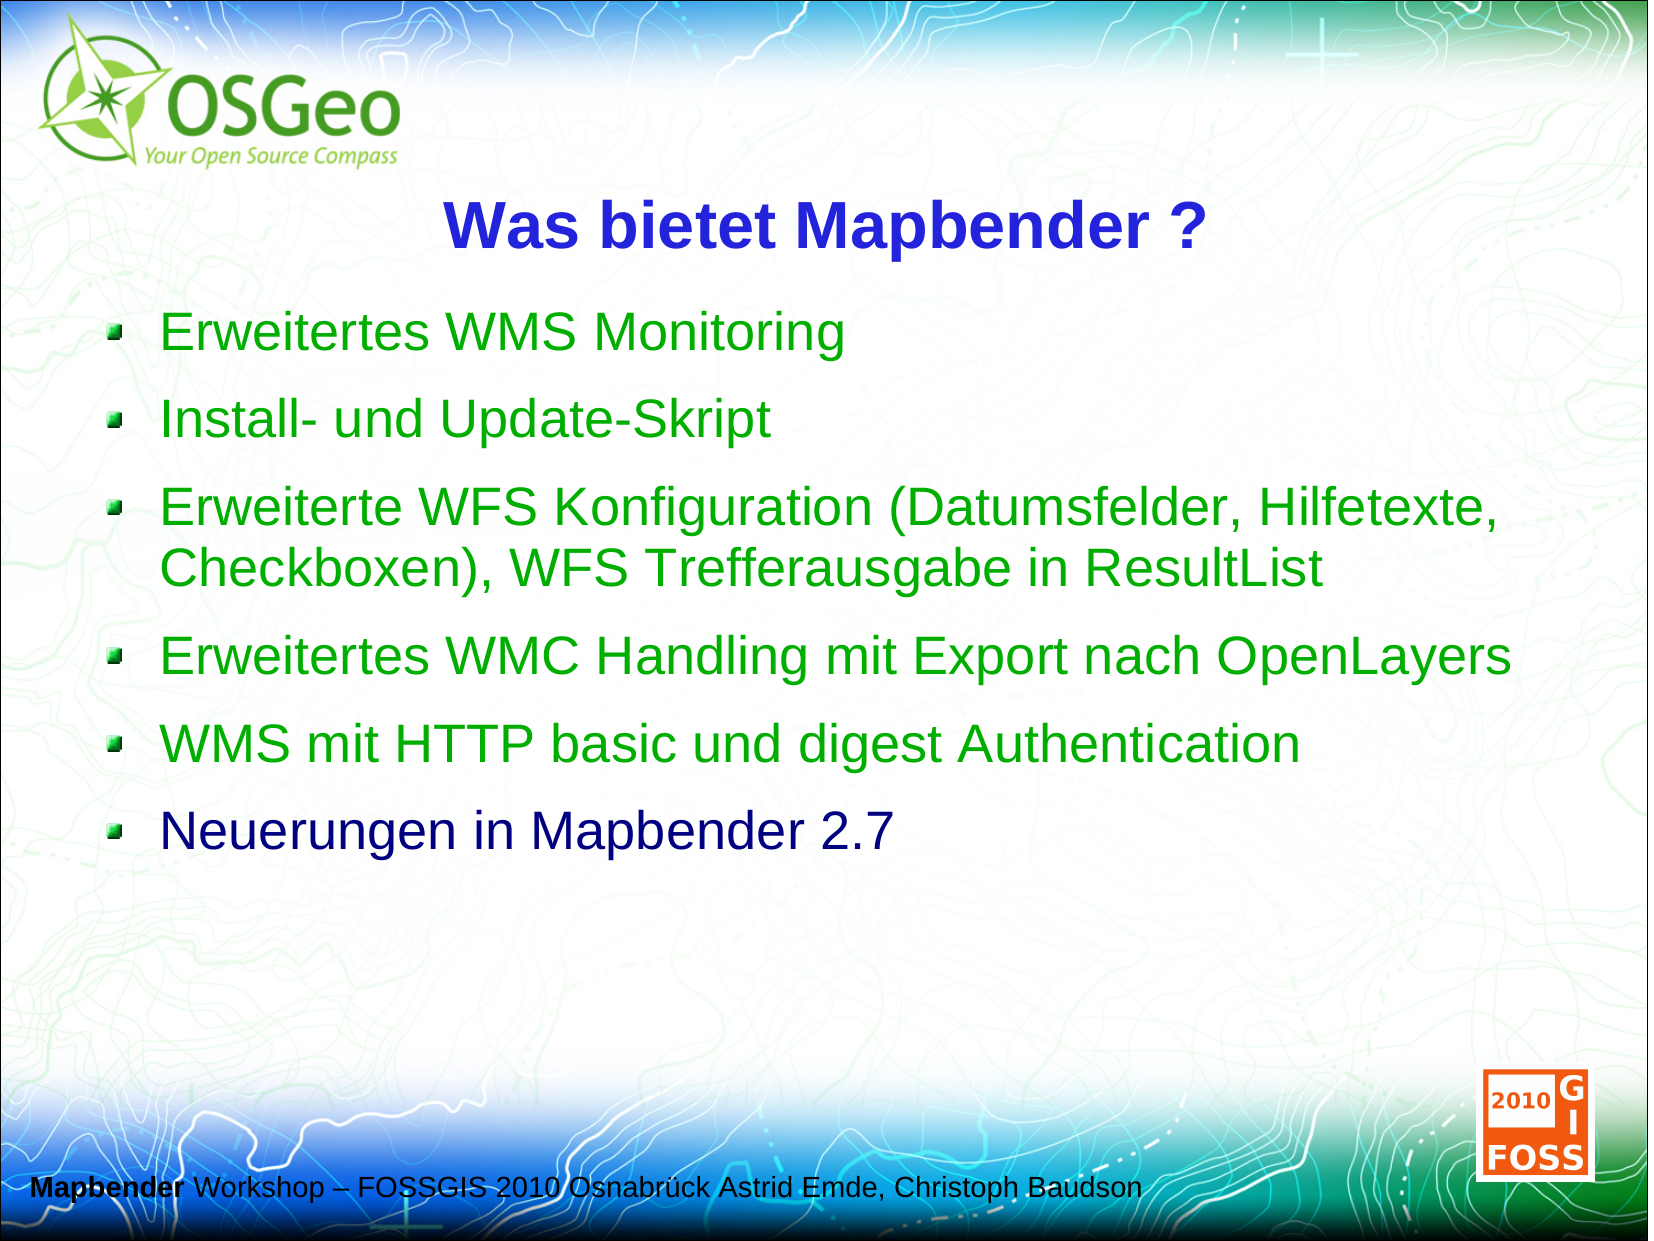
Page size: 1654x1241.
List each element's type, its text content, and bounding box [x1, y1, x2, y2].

picture [1, 1, 1647, 1240]
title Was bietet Mapbender ? [82, 138, 1571, 314]
list Erweitertes WMS Monitoring Install- und Update-Skript Erweiterte WFS Konfiguration (Datumsfelder, Hilfetexte, Checkboxen), WFS Trefferausgabe in ResultList Erweitertes WMC Handling mit Export nach OpenLayers WMS mit HTTP basic und digest Authentication Neuerungen in Mapbender 2.7 [88, 301, 1577, 1120]
